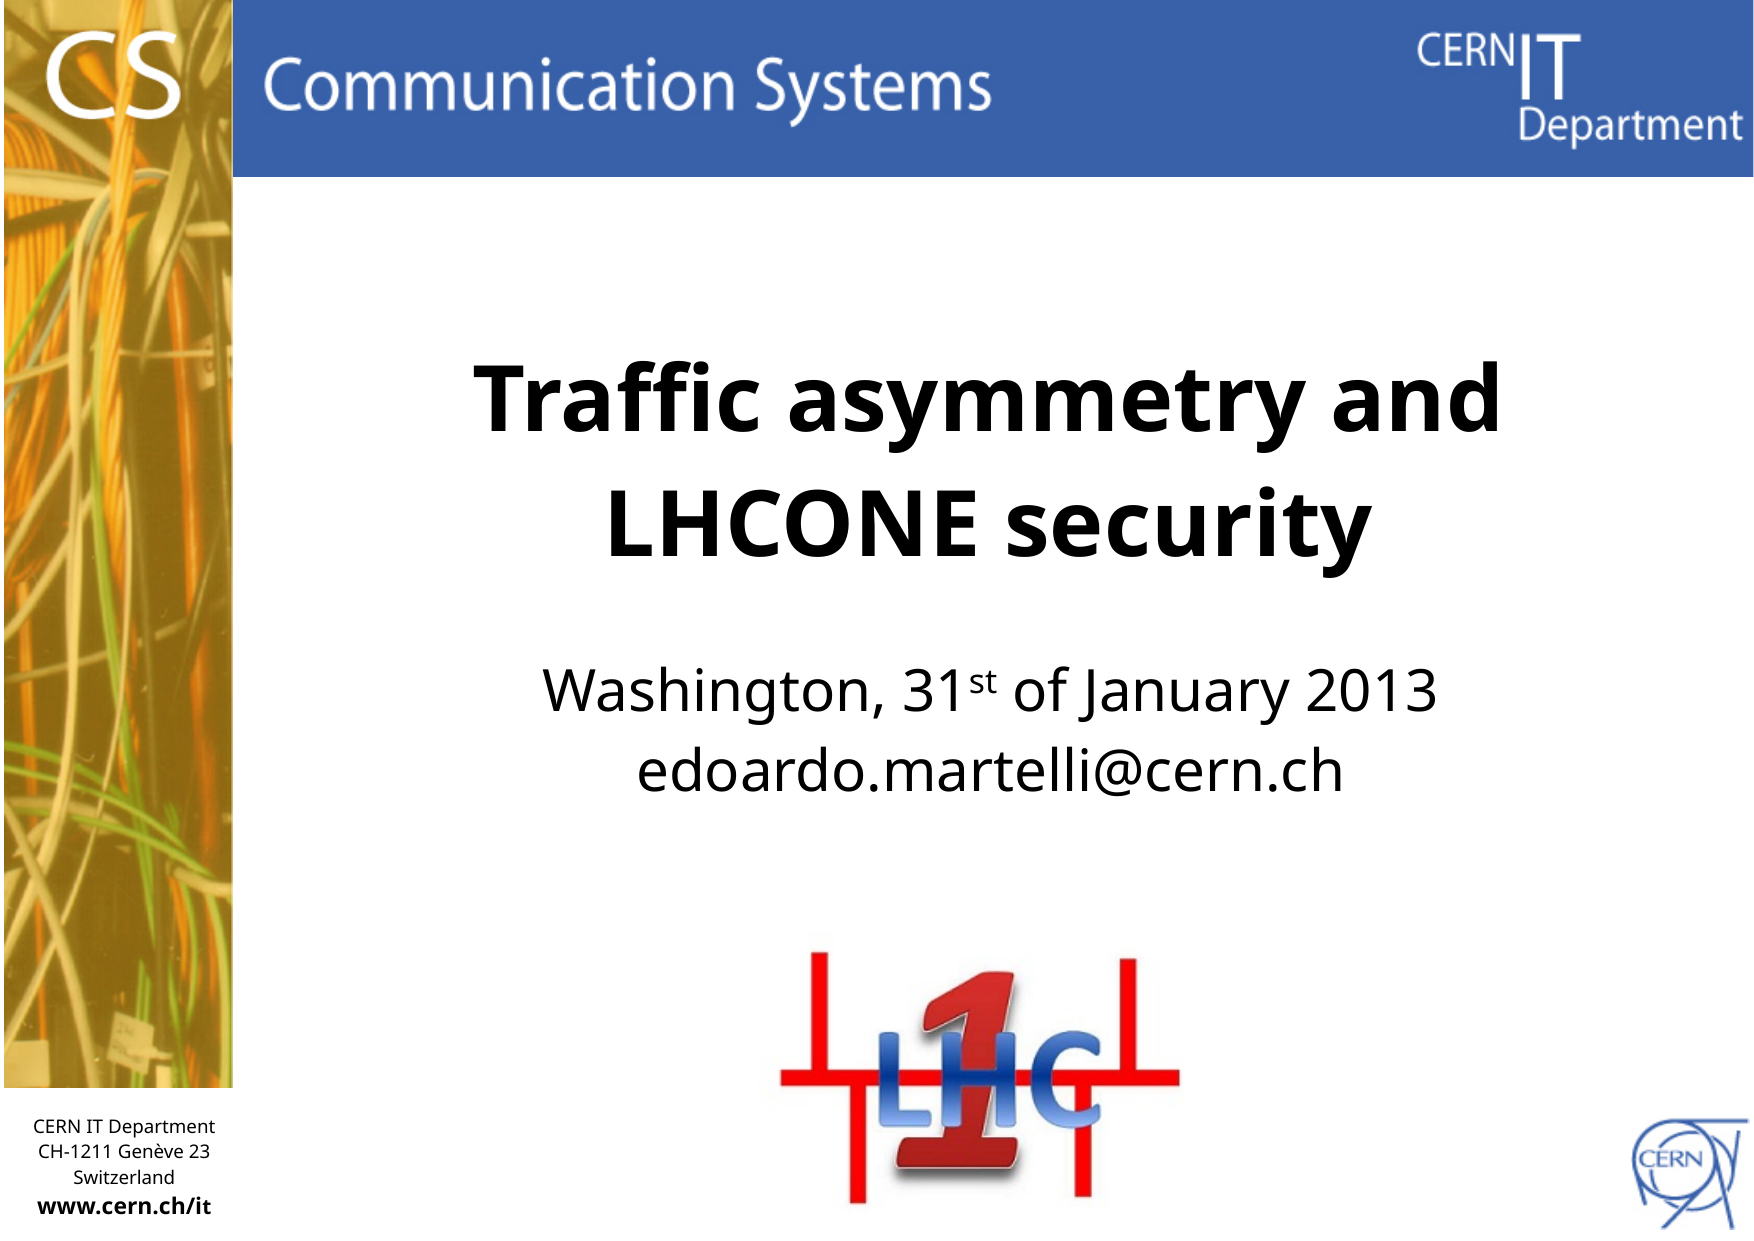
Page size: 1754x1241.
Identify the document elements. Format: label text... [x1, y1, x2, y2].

text_box Washington, 31st of January 2013 edoardo.martelli@cern.ch [345, 642, 1637, 975]
text_box CERN IT Department CH-1211 Genève 23 Switzerland www.cern.ch/it [0, 1105, 249, 1229]
picture [4, 0, 1754, 1088]
picture [758, 932, 1197, 1227]
picture [1631, 1117, 1750, 1230]
title Traffic asymmetry and LHCONE security [326, 324, 1652, 593]
